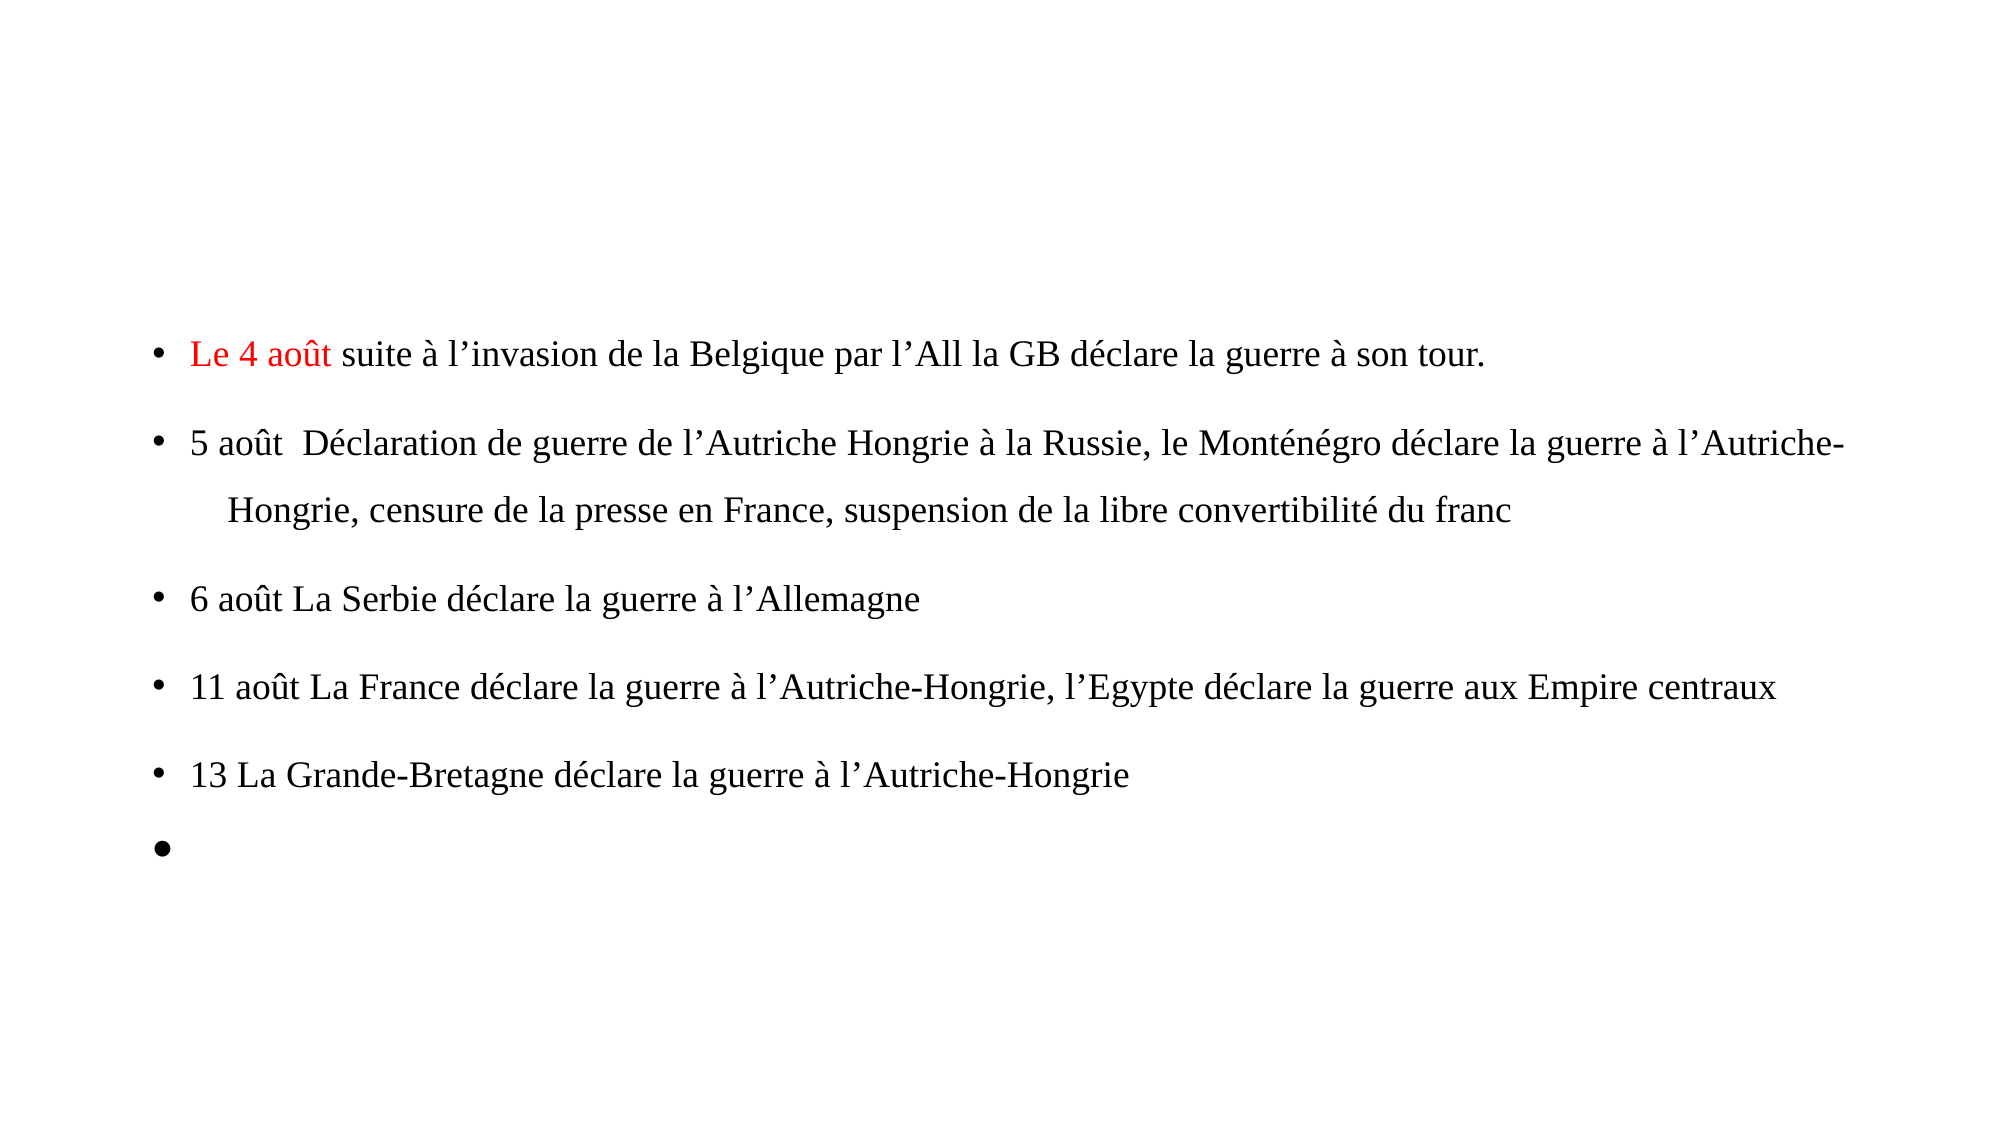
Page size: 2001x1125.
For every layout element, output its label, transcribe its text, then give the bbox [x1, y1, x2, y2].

list Le 4 août suite à l’invasion de la Belgique par l’All la GB déclare la guerre à son tour. 5 août Déclaration de guerre de l’Autriche Hongrie à la Russie, le Monténégro déclare la guerre à l’Autriche-Hongrie, censure de la presse en France, suspension de la libre convertibilité du franc 6 août La Serbie déclare la guerre à l’Allemagne 11 août La France déclare la guerre à l’Autriche-Hongrie, l’Egypte déclare la guerre aux Empire centraux 13 La Grande-Bretagne déclare la guerre à l’Autriche-Hongrie [137, 299, 1863, 1014]
